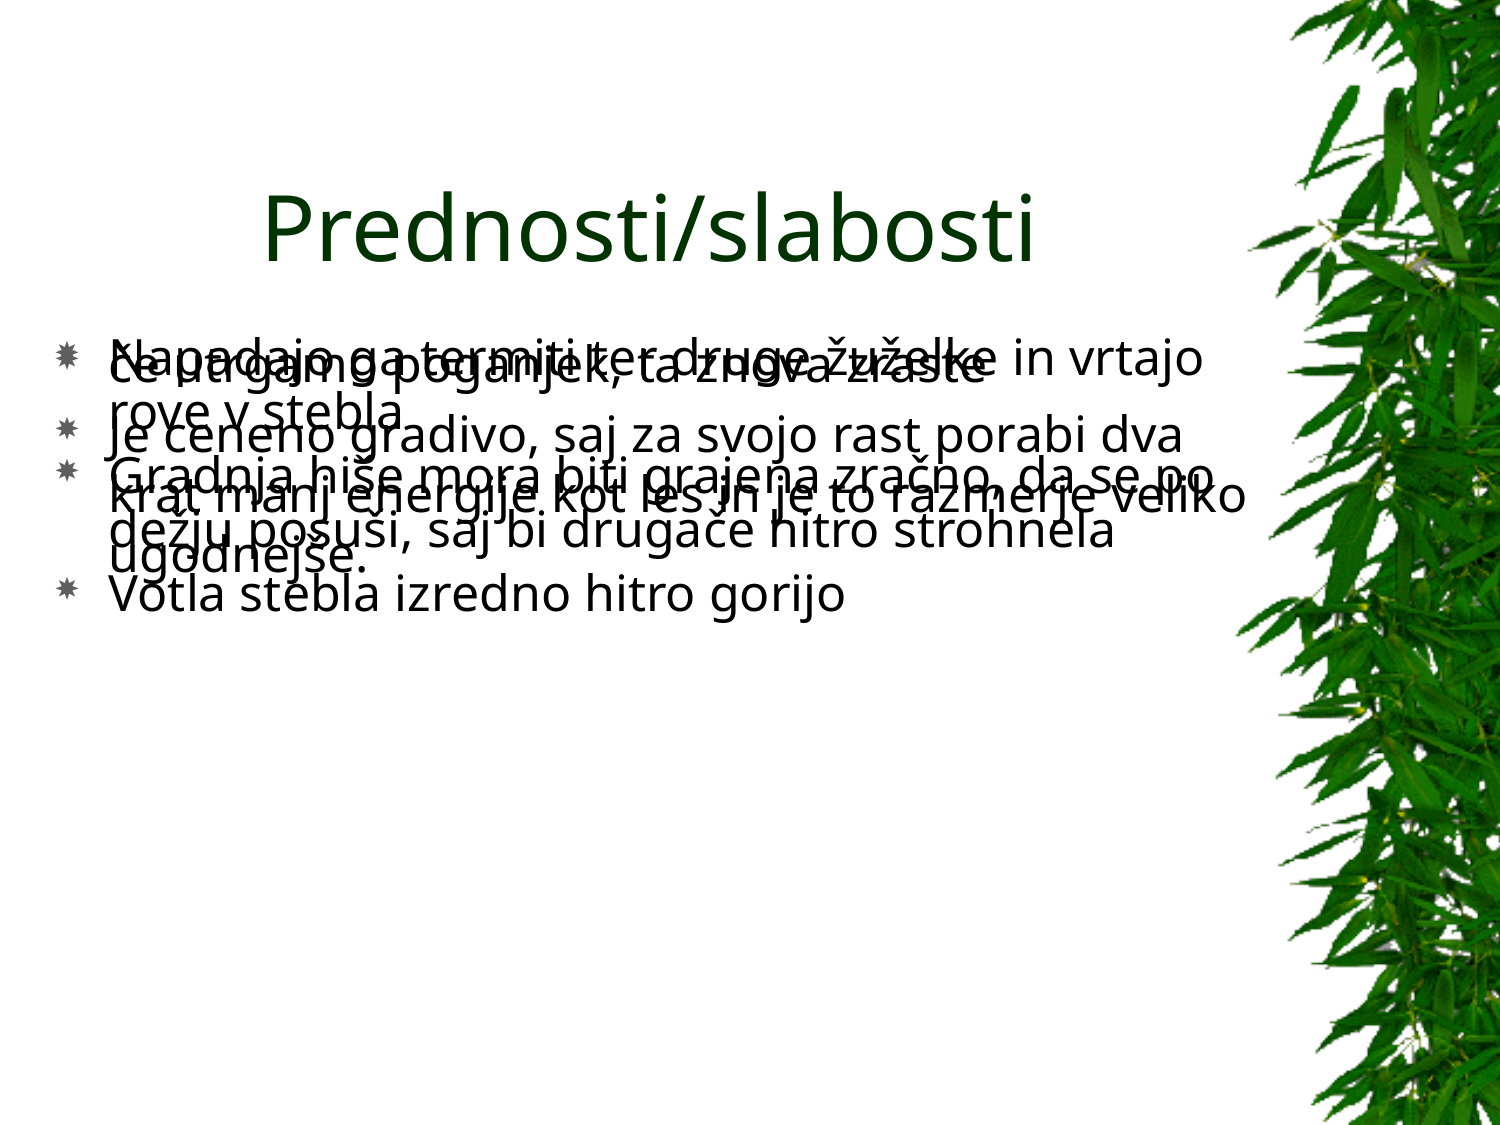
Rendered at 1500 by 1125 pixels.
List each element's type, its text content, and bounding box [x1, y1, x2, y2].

title Prednosti/slabosti [37, 162, 1263, 288]
picture [1206, 0, 1500, 1125]
list Napadajo ga termiti ter druge žuželke in vrtajo rove v stebla Gradnja hiše mora biti grajena zračno, da se po dežju posuši, saj bi drugače hitro strohnela Votla stebla izredno hitro gorijo [37, 324, 1275, 1000]
